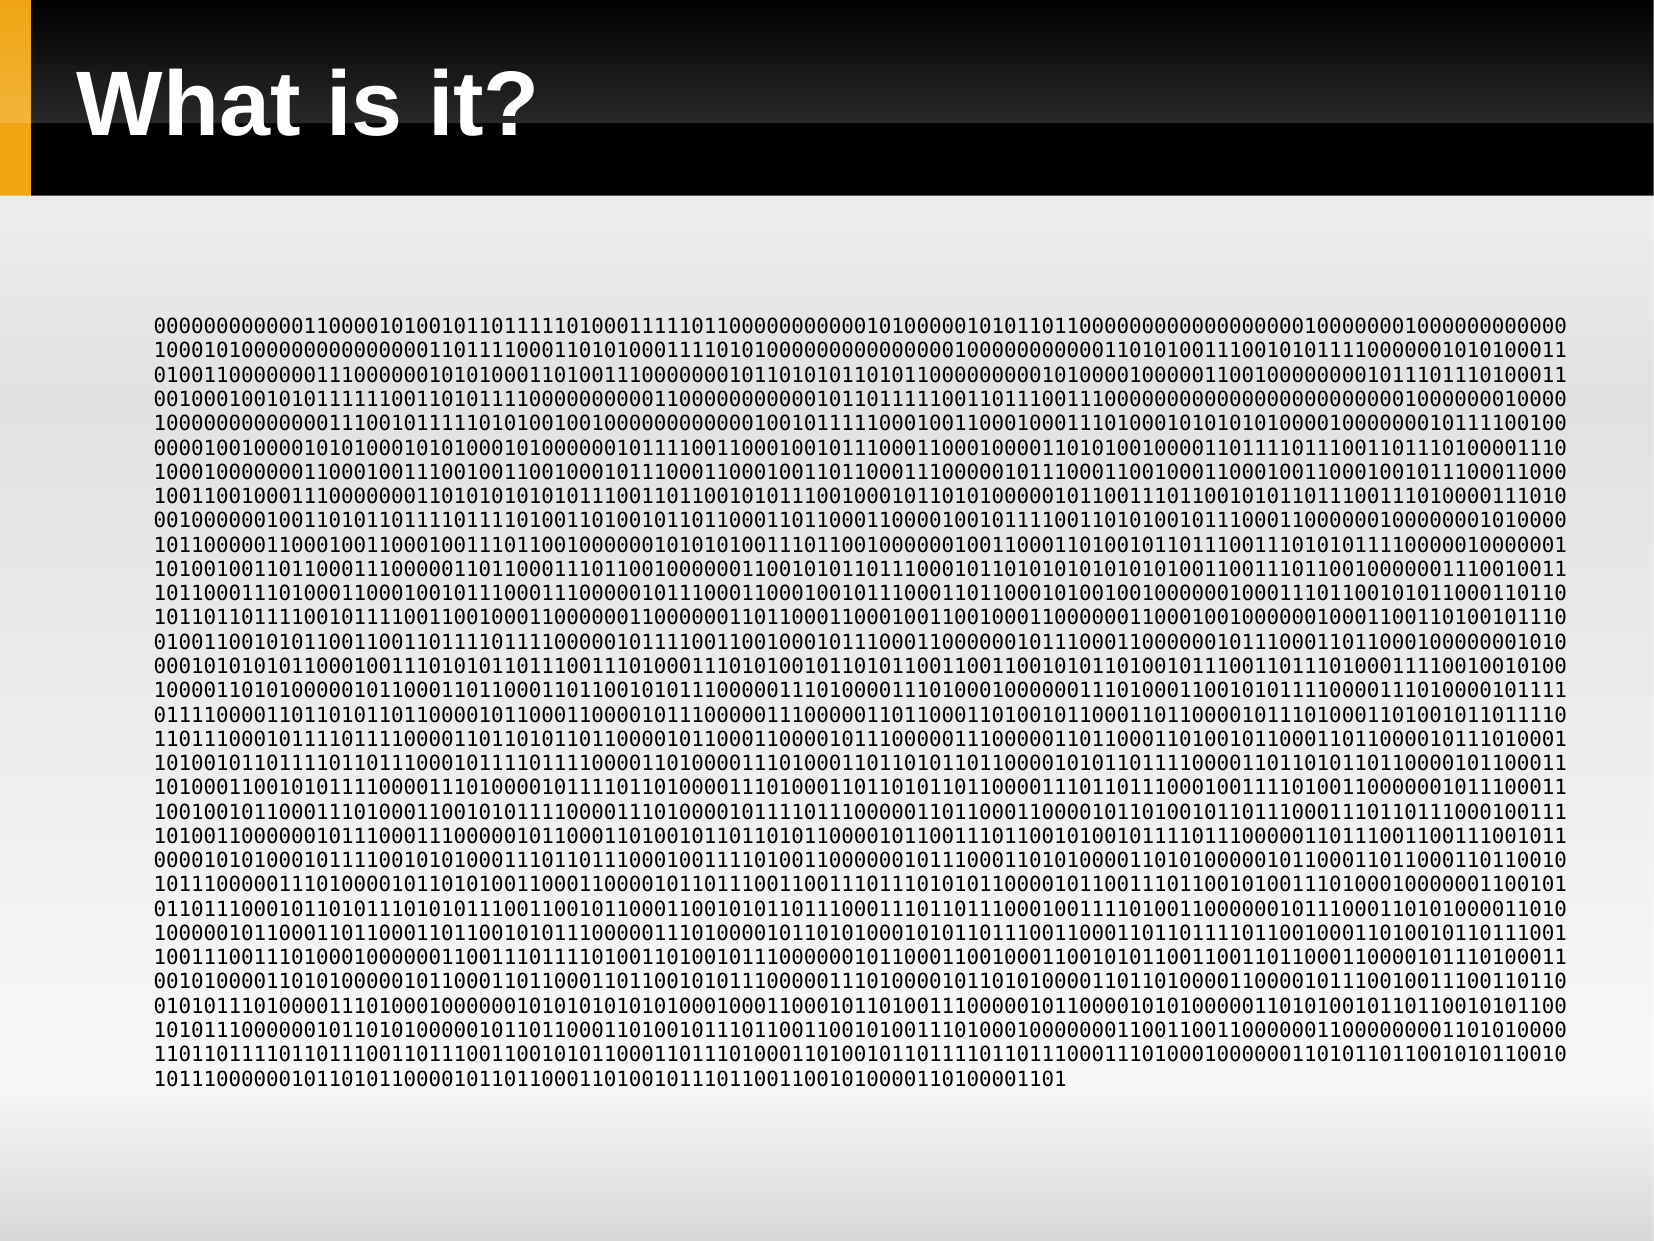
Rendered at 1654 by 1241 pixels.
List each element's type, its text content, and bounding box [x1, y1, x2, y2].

list 000000000000110000101001011011111010001111101100000000000101000001010110110000000000000000001000000010000000000001000101000000000000000110111100011010100011110101000000000000000100000000000110101001110010101111000000101010001101001100000001110000001010100011010011100000001011010101101011000000000101000010000011001000000001011101110100011001000100101011111100110101111000000000011000000000001011011111001101110011100000000000000000000000010000000100001000000000000011100101111101010010010000000000001001011111000100110001000111010001010101010000100000001011110010000001001000010101000101010001010000001011110011000100101110001100010000110101001000011011110111001101110100001110100010000000110001001110010011001000101110001100010011011000111000001011100011001000110001001100010010111000110001001100100011100000001101010101010111001101100101011100100010110101000001011001110110010101101110011101000011101000100000010011010110111101111010011010010110110001101100011000010010111100110101001011100011000000100000001010000101100000110001001100010011101100100000010101010011101100100000010011000110100101101110011101010111100000100000011010010011011000111000001101100011101100100000011001010110111000101101010101010101001100111011001000000111001001110110001110100011000100101110001110000010111000110001001011100011011000101001001000000100011101100101011000110110101101101111001011110011001000110000001100000011011000110001001100100011000000110001001000000100011001101001011100100110010101100110011011110111100000101111001100100010111000110000001011100011000000101110001101100010000000101000010101010110001001110101011011100111010001110101001011010110011001100101011010010111001101110100011110010010100100001101010000010110001101100011011001010111000001110100001110100010000001110100011001010111100001110100001011110111100001101101011011000010110001100001011100000111000001101100011010010110001101100001011101000110100101101111011011100010111101111000011011010110110000101100011000010111000001110000011011000110100101100011011000010111010001101001011011110110111000101111011110000110100001110100011011010110110000101011011110000110110101101100001011000111010001100101011110000111010000101111011010000111010001101101011011000011101101110001001111010011000000101110001110010010110001110100011001010111100001110100001011110111000001101100011000010110100101101110001110110111000100111101001100000010111000111000001011000110100101101101011000010110011101100101001011110111000001101110011001110010110000101010001011110010101000111011011100010011110100110000001011100011010100001101010000010110001101100011011001010111000001110100001011010100110001100001011011100110011101110101011000010110011101100101001110100010000001100101011011100010110101110101011100110010110001100101011011100011101101110001001111010011000000101110001101010000110101000001011000110110001101100101011100000111010000101101010001010110111001100011011011110110010001101001011011100110011100111010001000000110011101111010011010010111000000101100011001000110010101100110011011000110000101110100011001010000110101000001011000110110001101100101011100000111010000101101010000110110100001100001011100100111001101100101011101000011101000100000010101010101010001000110001011010011100000101100001010100000110101001011011001010110010101110000001011010100000101101100011010010111011001100101001110100010000000110011001100000011000000001101010000110110111101101110011011100110010101100011011101000110100101101111011011100011101000100000011010110110010101100101011100000010110101100001011011000110100101110110011001010000110100001101 [82, 290, 1571, 1094]
title What is it? [76, 7, 1565, 200]
picture [0, 0, 1654, 1241]
